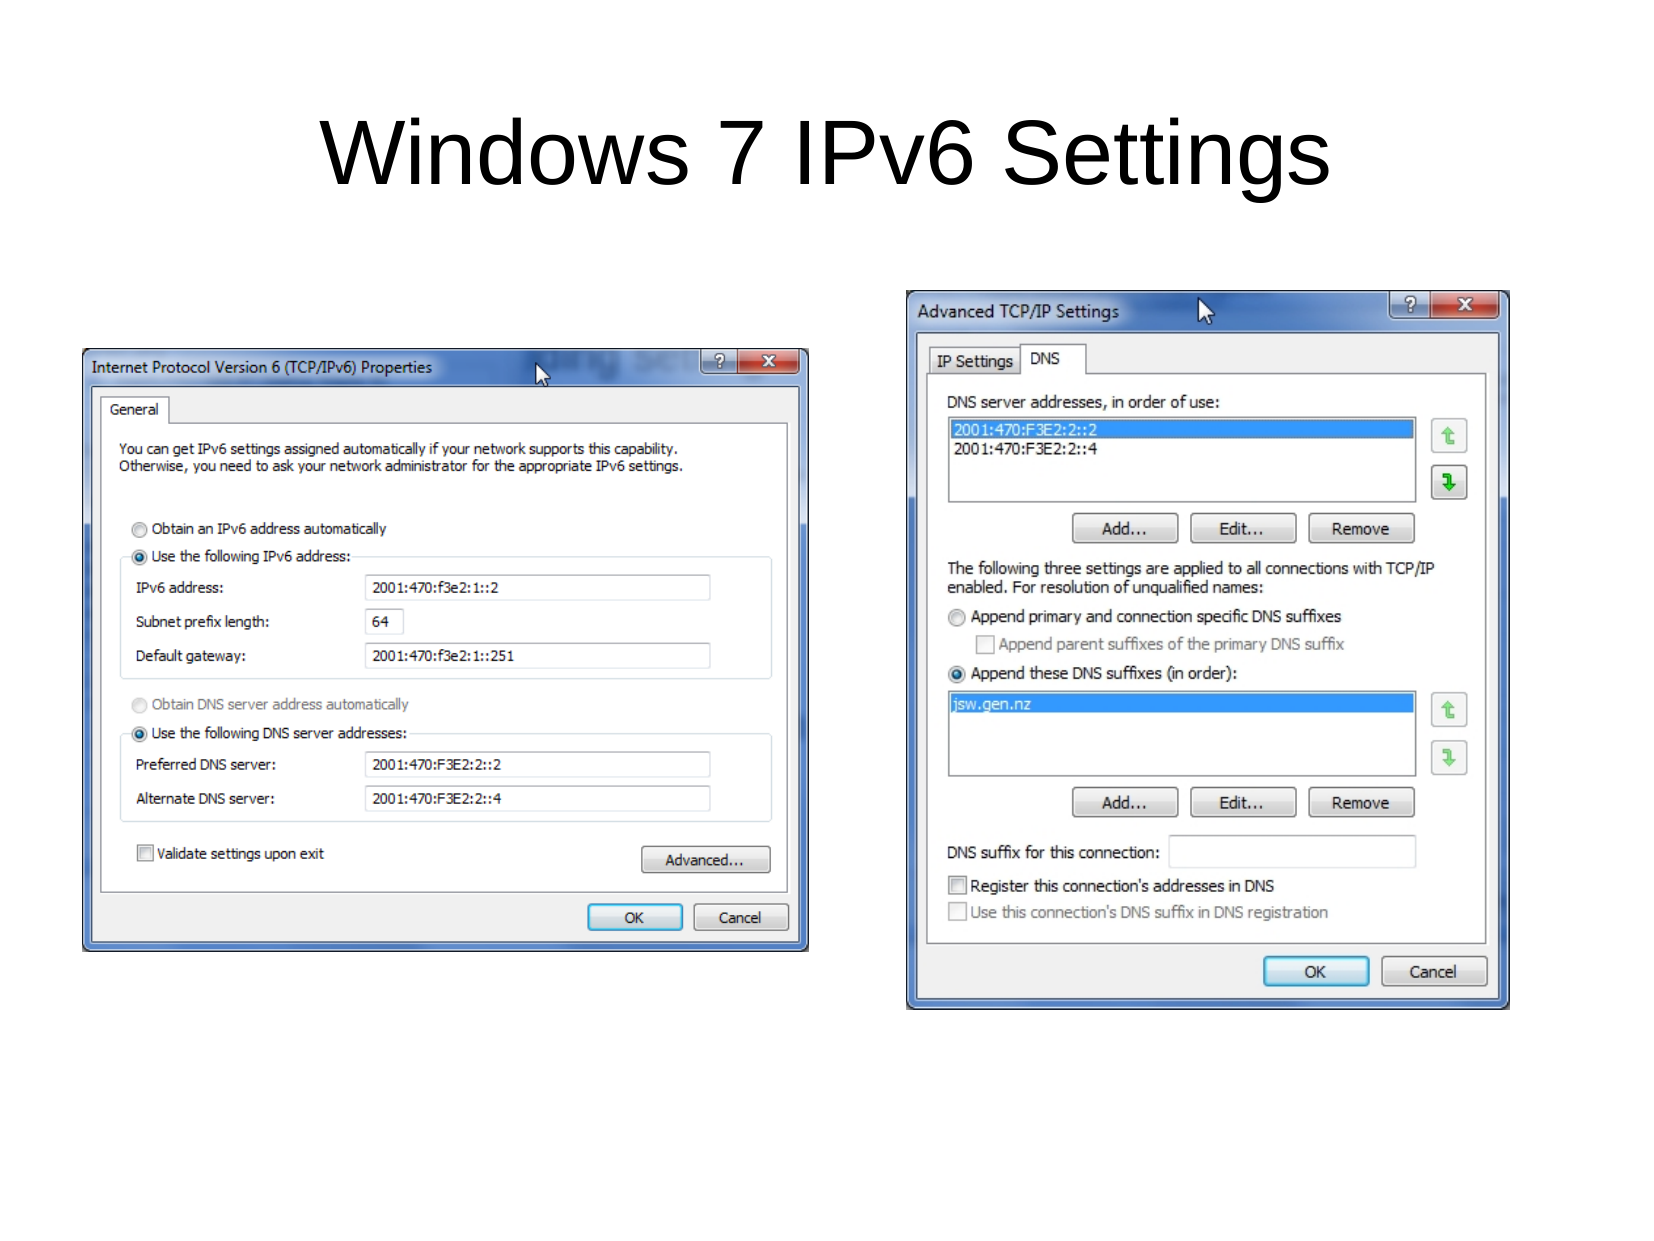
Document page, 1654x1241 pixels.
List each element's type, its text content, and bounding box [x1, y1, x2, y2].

picture [82, 348, 809, 952]
title Windows 7 IPv6 Settings [82, 49, 1571, 257]
picture [906, 290, 1510, 1010]
